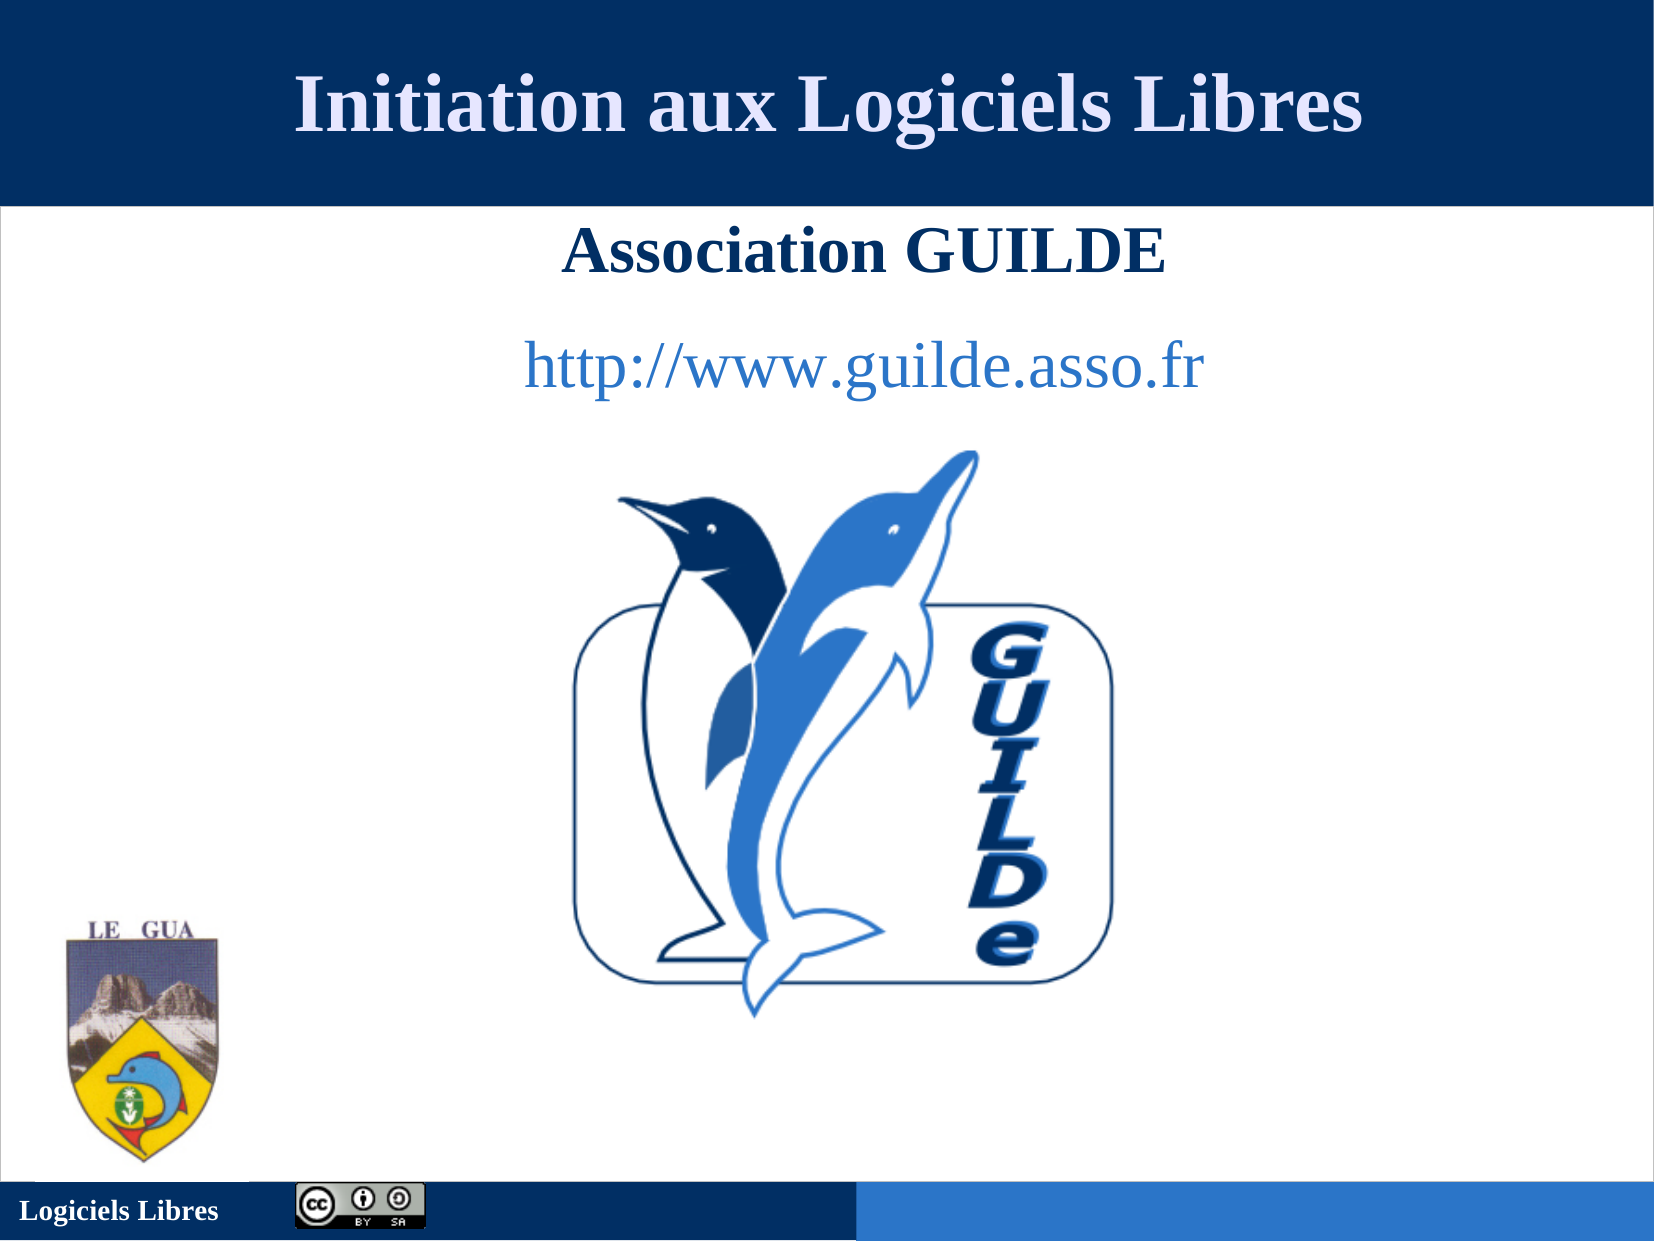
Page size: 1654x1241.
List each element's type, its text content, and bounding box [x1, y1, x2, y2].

title Initiation aux Logiciels Libres [123, 0, 1536, 208]
picture [35, 890, 249, 1182]
subtitle Association GUILDE [94, 212, 1601, 287]
picture [295, 1182, 426, 1229]
picture [550, 425, 1145, 1042]
text_box http://www.guilde.asso.fr [345, 327, 1350, 402]
